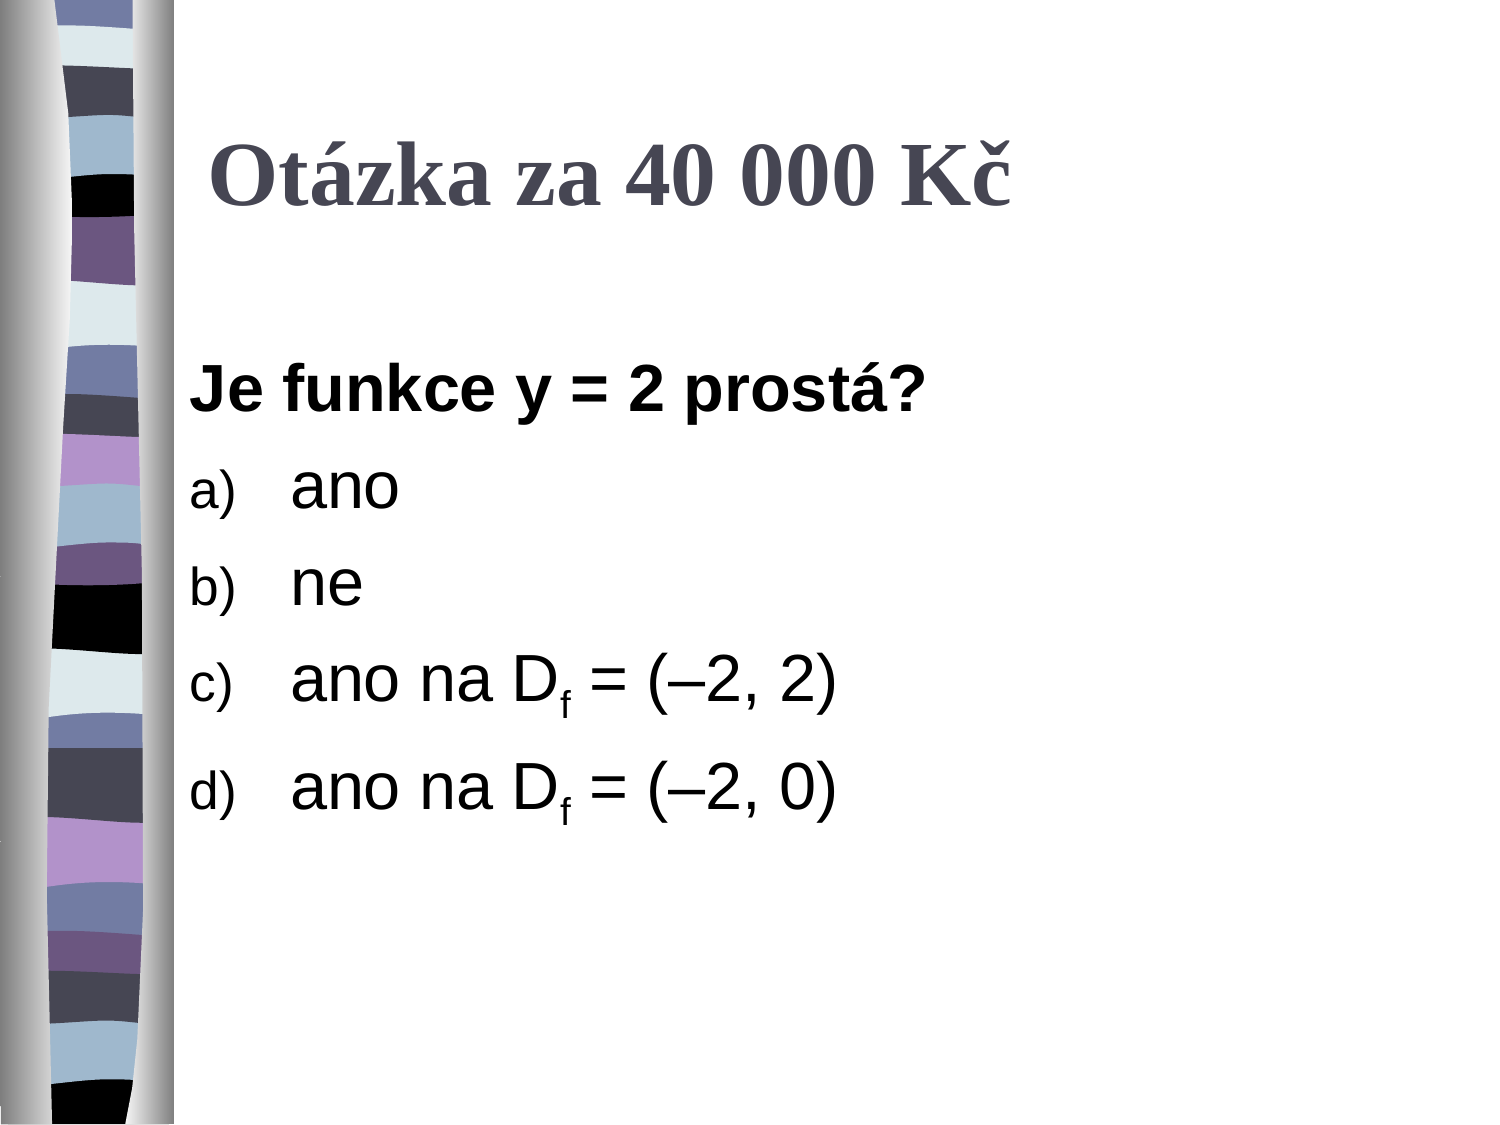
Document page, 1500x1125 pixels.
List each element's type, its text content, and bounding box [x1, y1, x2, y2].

list Je funkce y = 2 prostá? ano ne ano na Df = (–2, 2) ano na Df = (–2, 0) [174, 337, 1500, 1013]
title Otázka za 40 000 Kč [192, 74, 1468, 263]
